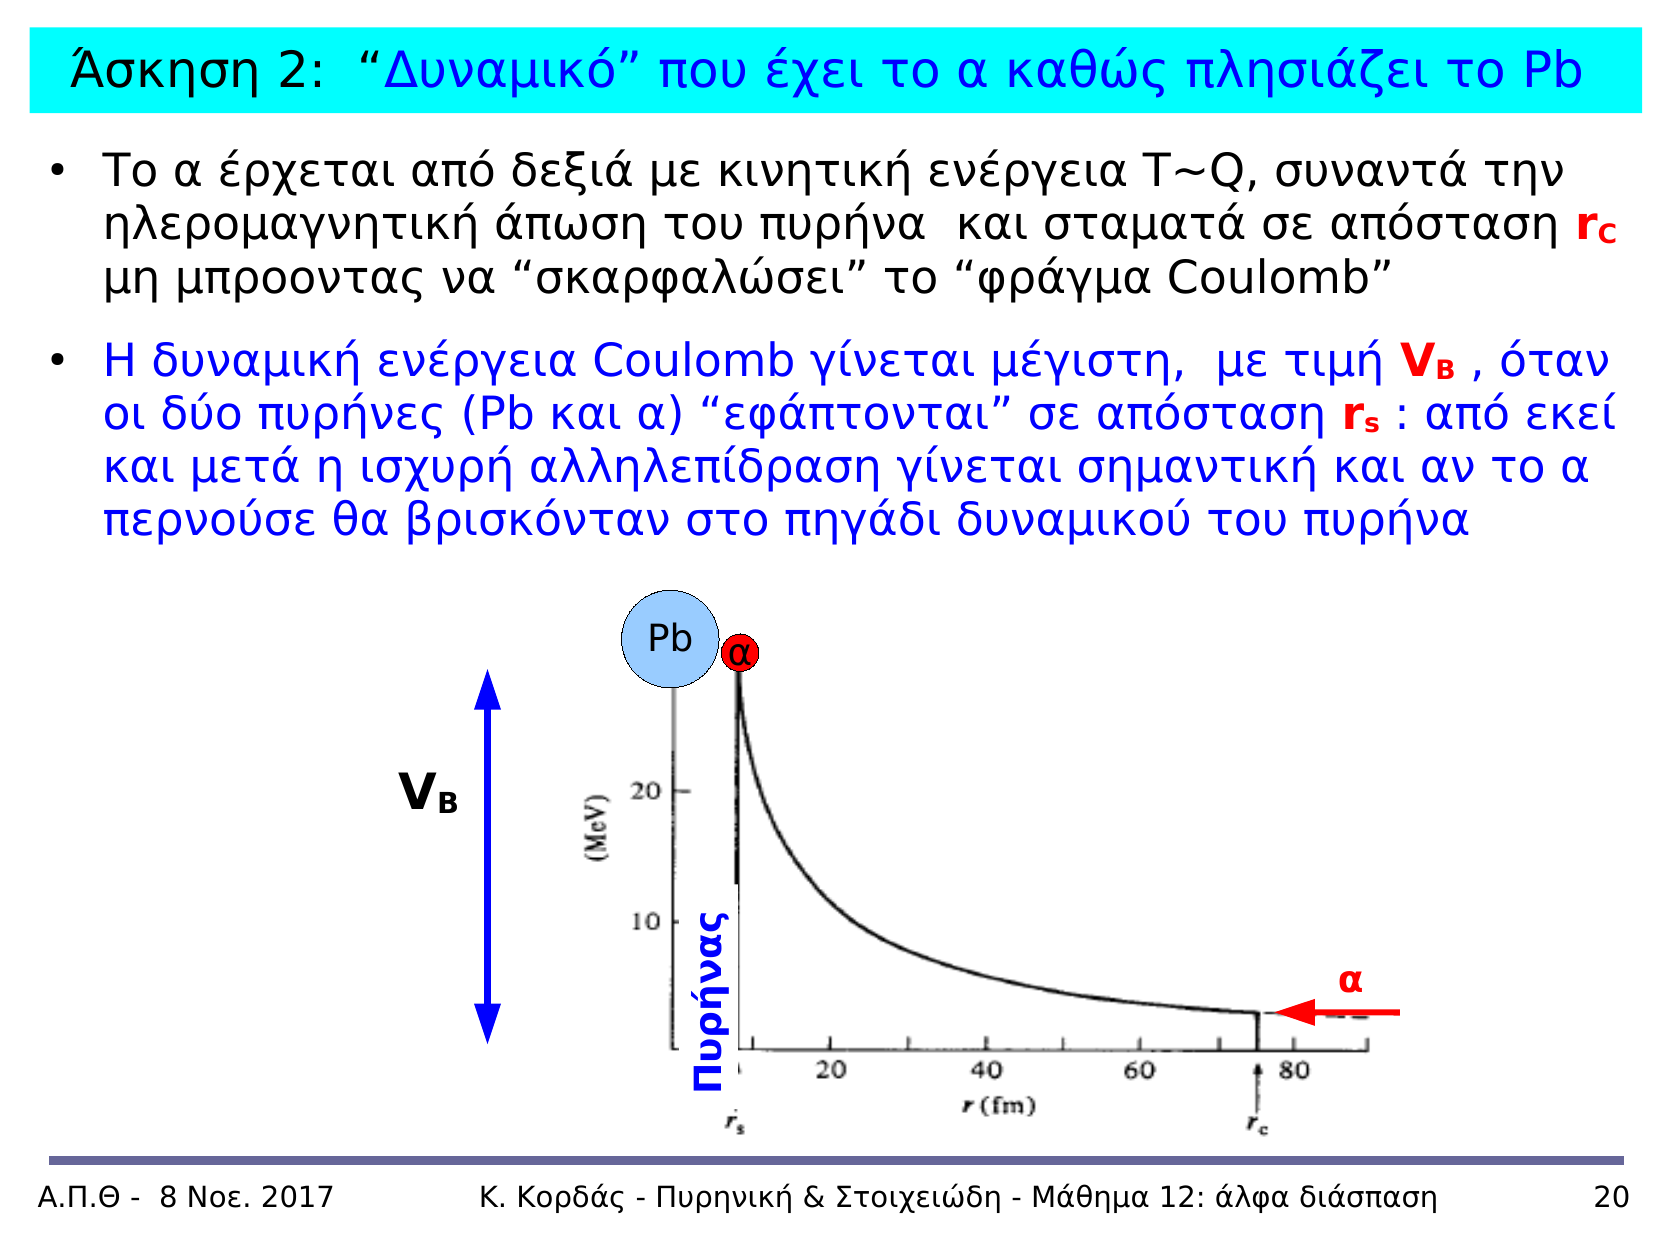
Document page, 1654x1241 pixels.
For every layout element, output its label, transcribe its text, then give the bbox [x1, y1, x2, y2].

text_box Pb [621, 590, 720, 688]
text_box Πυρήνας [679, 884, 738, 1110]
title Άσκηση 2: “Δυναμικό” που έχει το α καθώς πλησιάζει το Pb [29, 27, 1643, 114]
text_box VB [383, 755, 609, 846]
text_box α [721, 633, 759, 672]
list Το α έρχεται από δεξιά με κινητική ενέργεια T~Q, συναντά την ηλερομαγνητική άπωση του πυρήνα και σταματά σε απόσταση rC μη μπροοντας να “σκαρφαλώσει” το “φράγμα Coulomb” Η δυναμική ενέργεια Coulomb γίνεται μέγιστη, με τιμή VB , όταν οι δύο πυρήνες (Pb και α) “εφάπτονται” σε απόσταση rs : από εκεί και μετά η ισχυρή αλληλεπίδραση γίνεται σημαντική και αν το α περνούσε θα βρισκόνταν στο πηγάδι δυναμικού του πυρήνα [31, 144, 1645, 1106]
text_box α [1323, 949, 1379, 1009]
picture [556, 589, 1387, 1151]
